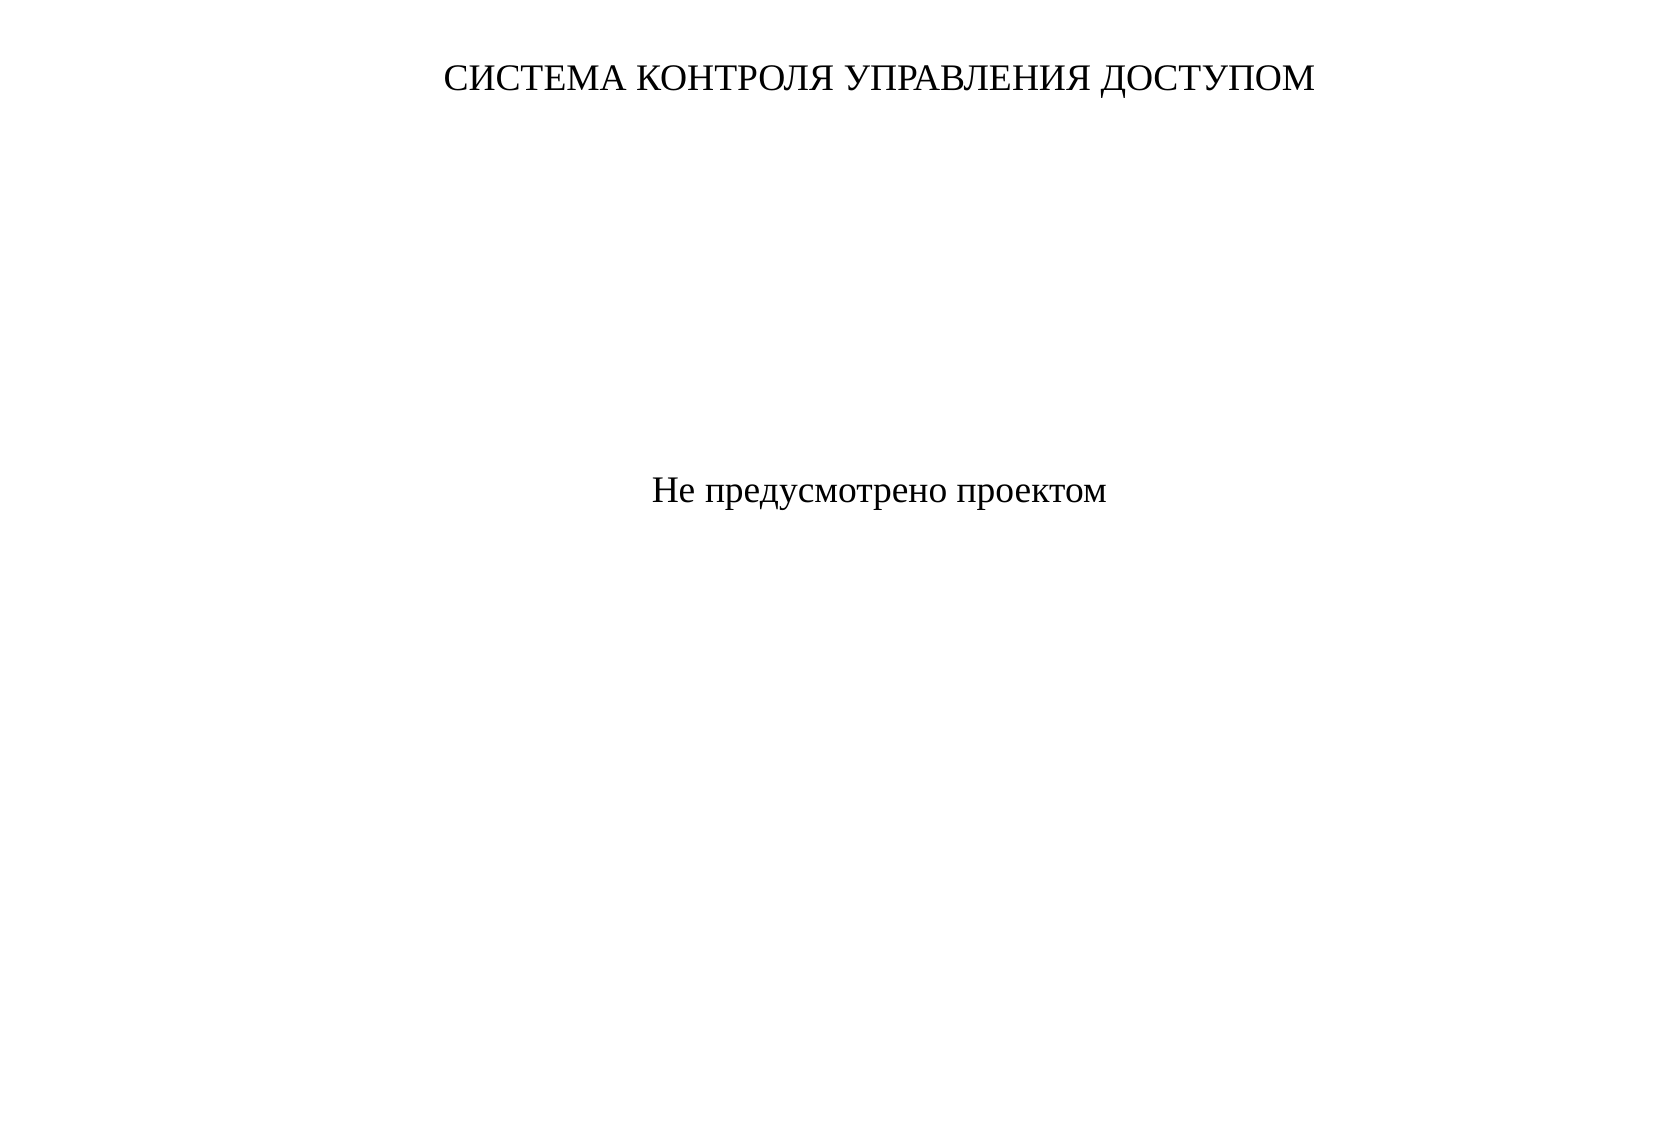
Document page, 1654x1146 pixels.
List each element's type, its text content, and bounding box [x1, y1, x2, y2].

text_box СИСТЕМА КОНТРОЛЯ УПРАВЛЕНИЯ ДОСТУПОМ [346, 45, 1413, 107]
text_box Не предусмотрено проектом [346, 455, 1413, 520]
